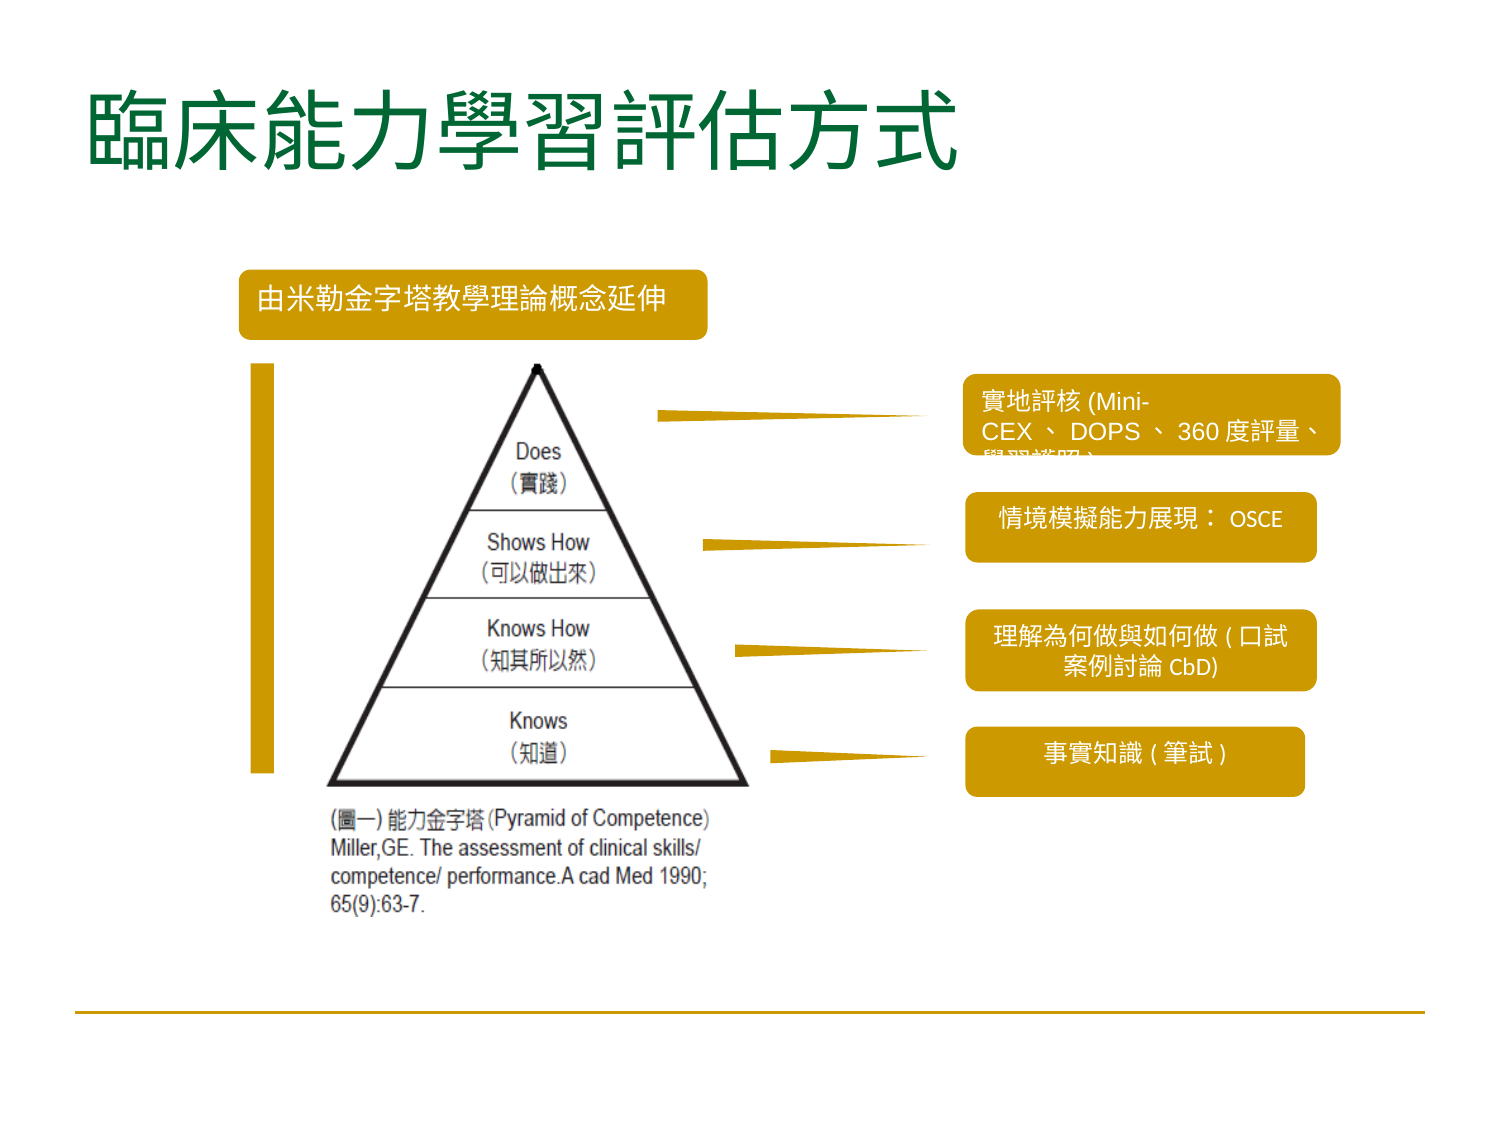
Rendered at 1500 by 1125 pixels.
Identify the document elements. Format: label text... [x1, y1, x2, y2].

text_box 事實知識(筆試) [965, 726, 1306, 797]
text_box [250, 363, 274, 774]
text_box [770, 750, 927, 764]
text_box [657, 410, 928, 422]
text_box 理解為何做與如何做(口試案例討論CbD) [965, 609, 1317, 692]
text_box [735, 644, 928, 657]
text_box 由米勒金字塔教學理論概念延伸 [238, 269, 708, 340]
text_box 情境模擬能力展現：OSCE [965, 492, 1317, 563]
text_box 實地評核(Mini-CEX、DOPS、360度評量、學習護照) [962, 373, 1341, 456]
picture [305, 361, 810, 917]
title 臨床能力學習評估方式 [70, 35, 1421, 223]
text_box [702, 538, 931, 551]
